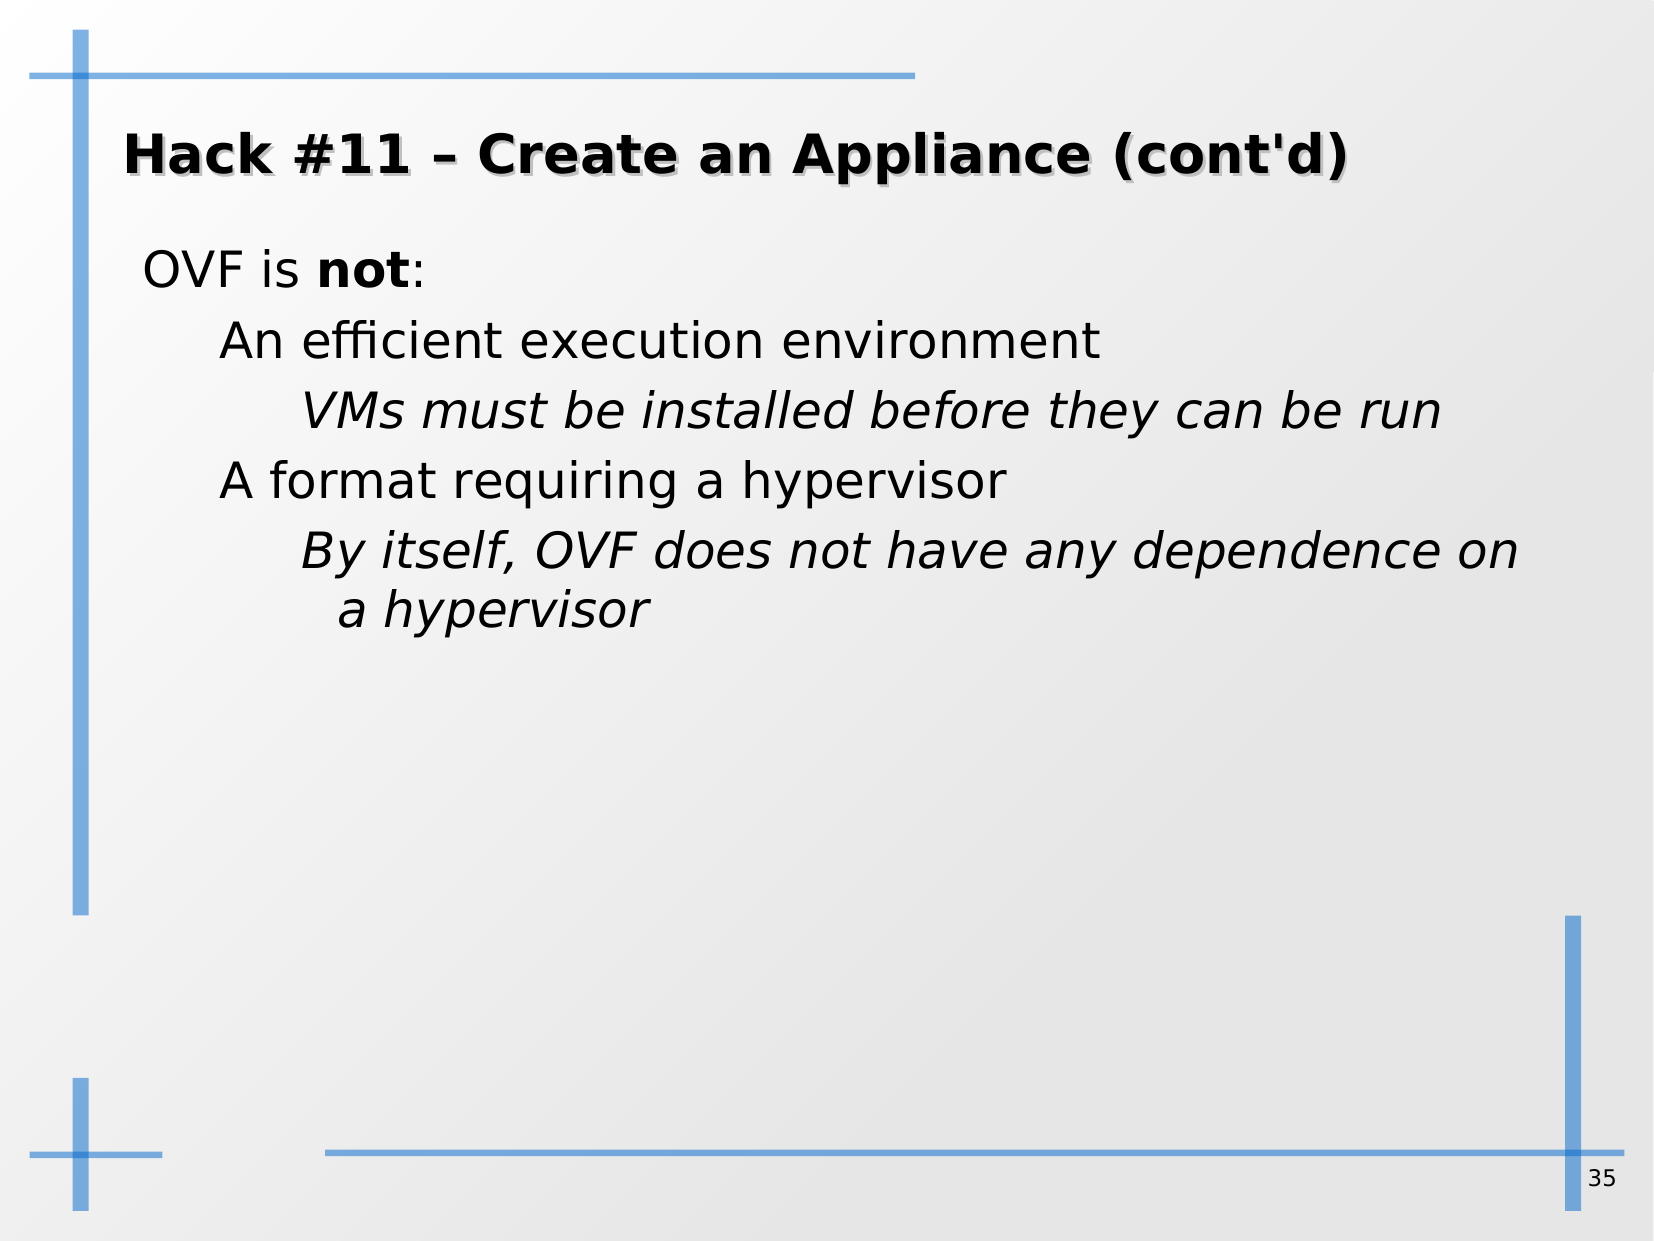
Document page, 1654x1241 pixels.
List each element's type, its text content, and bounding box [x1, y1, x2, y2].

title Hack #11 – Create an Appliance (cont'd) [122, 91, 1524, 219]
list OVF is not: An efficient execution environment VMs must be installed before they can be run A format requiring a hypervisor By itself, OVF does not have any dependence on a hypervisor [124, 241, 1526, 1133]
